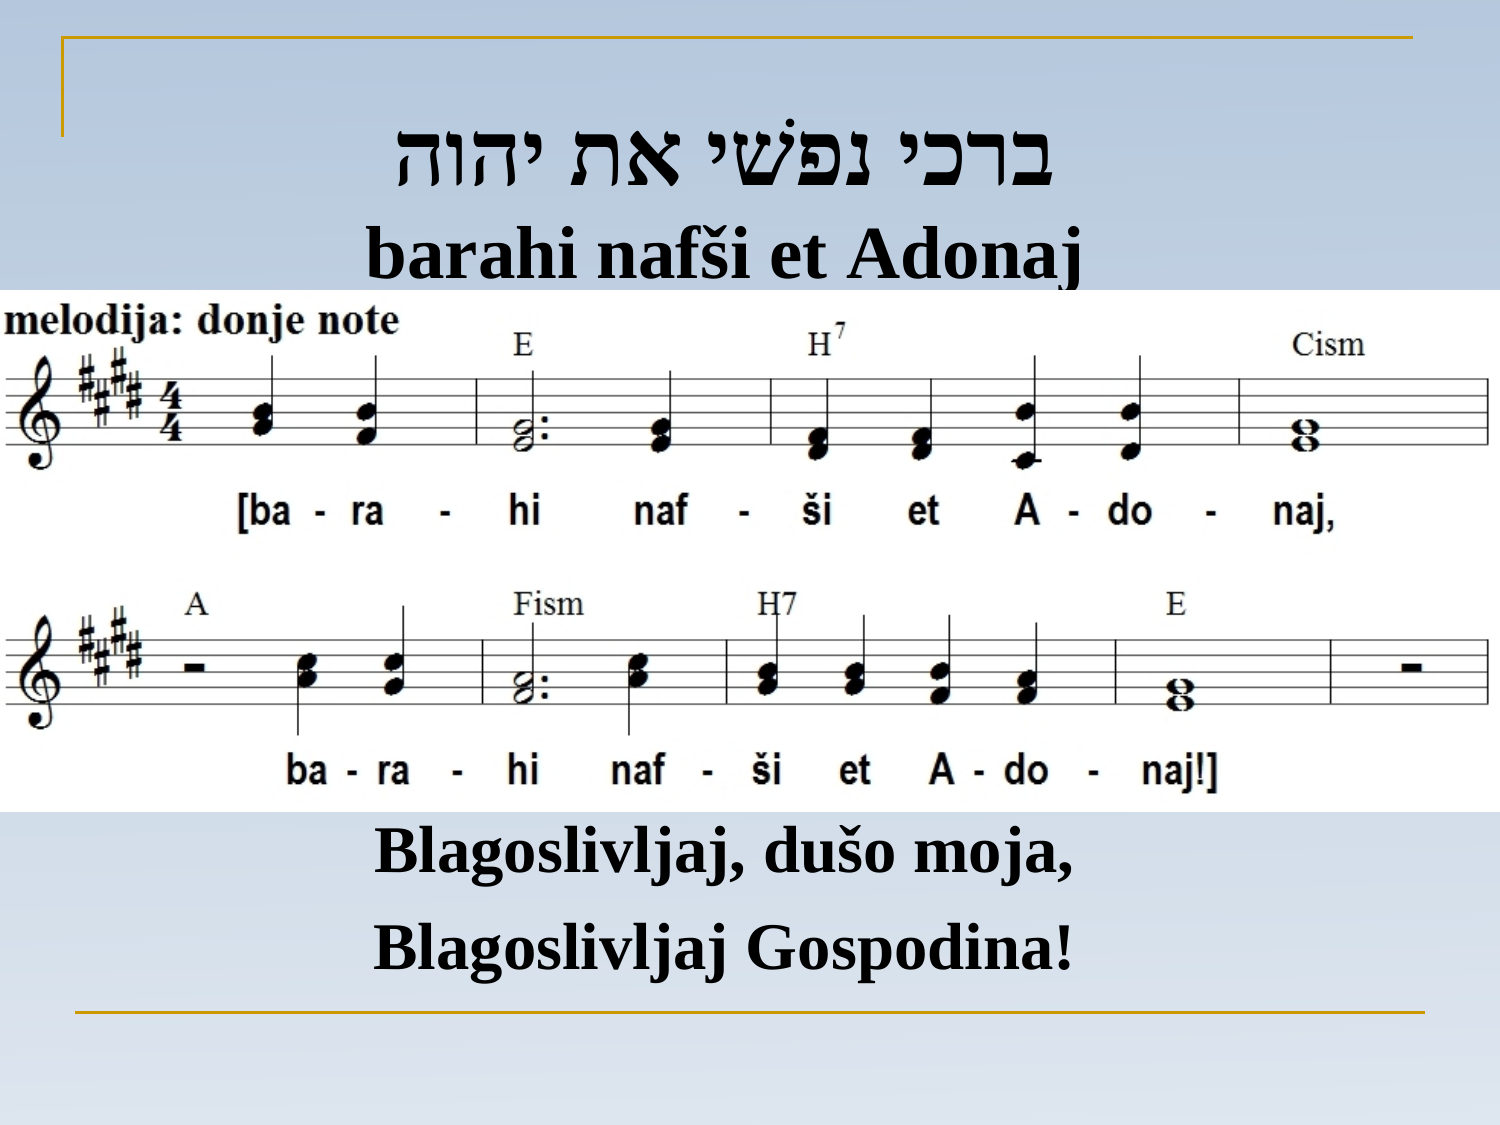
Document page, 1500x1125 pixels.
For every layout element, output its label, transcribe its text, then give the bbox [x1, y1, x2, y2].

text_box Blagoslivljaj, dušo moja, Blagoslivljaj Gospodina! [87, 813, 1363, 1059]
text_box ברכי נפשׁי את יהוה barahi nafši et Adonaj [87, 99, 1363, 288]
picture [0, 290, 1500, 813]
